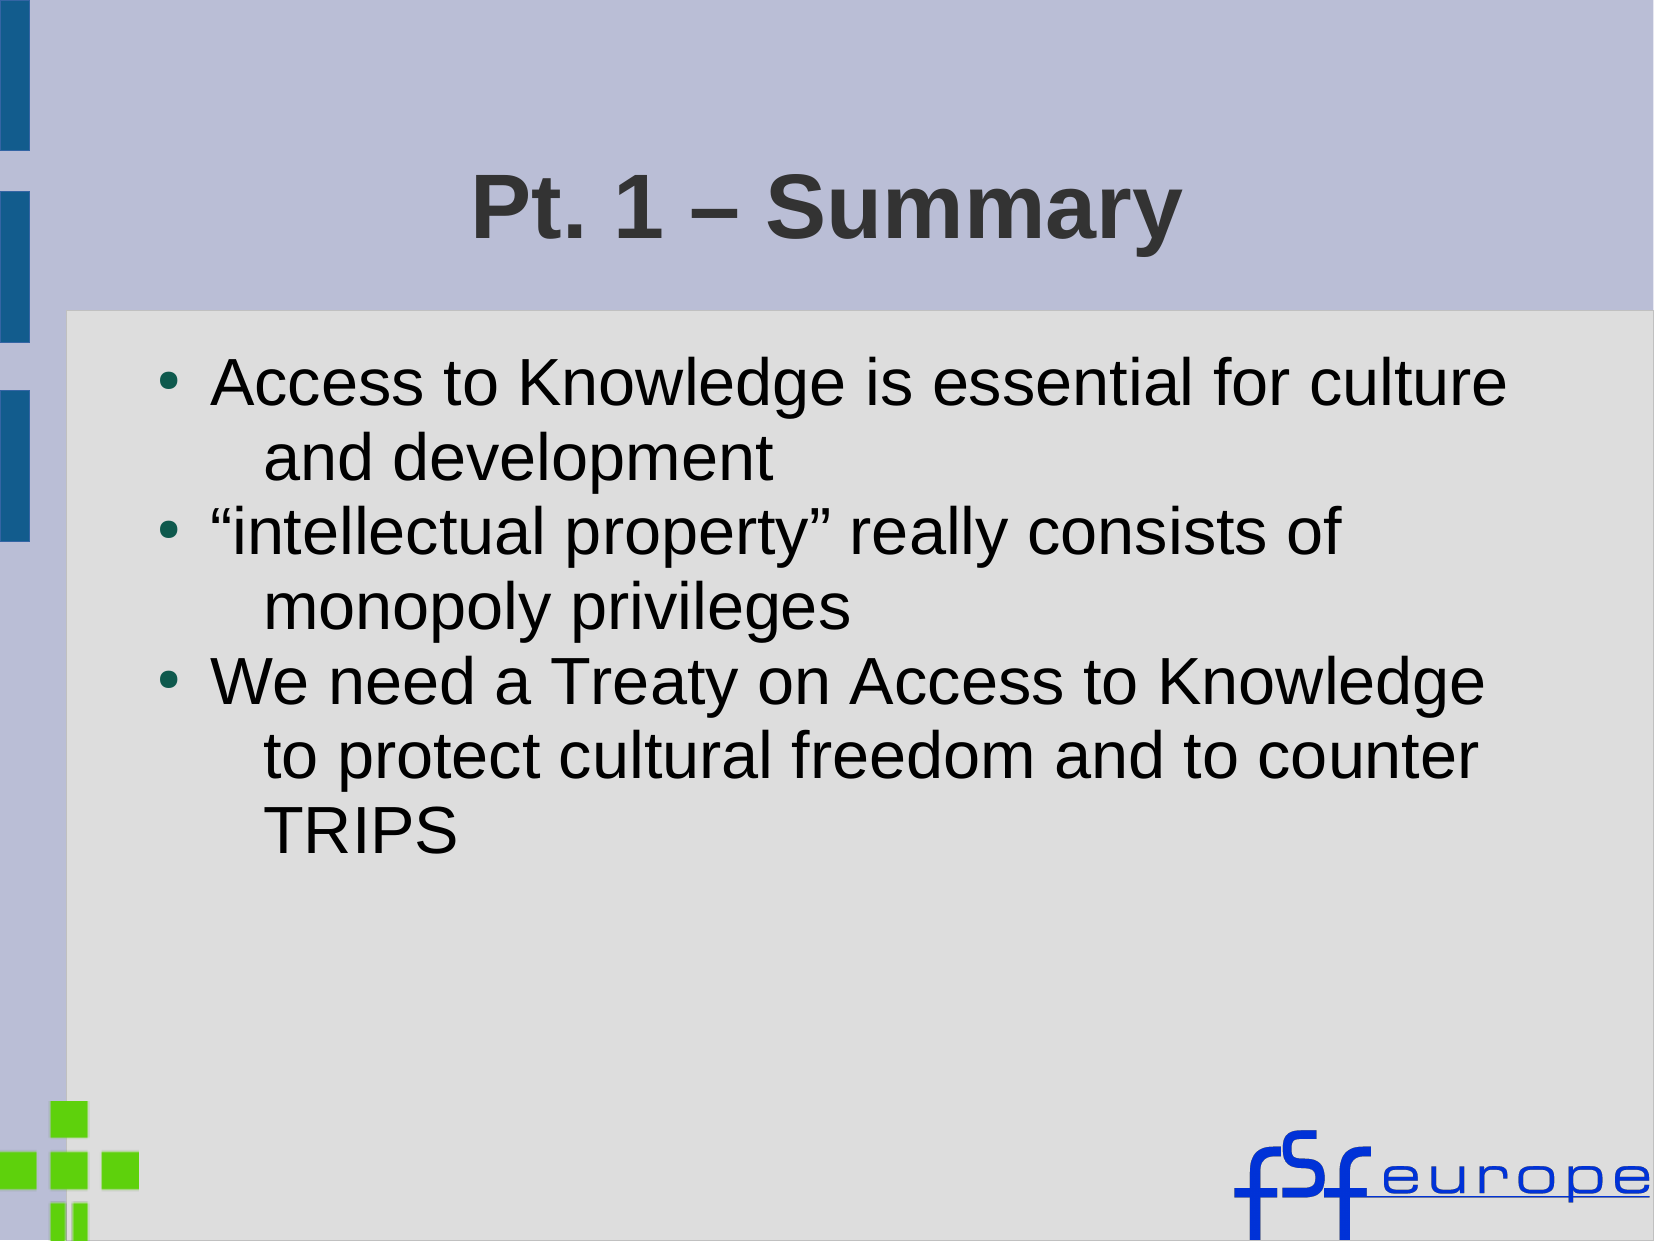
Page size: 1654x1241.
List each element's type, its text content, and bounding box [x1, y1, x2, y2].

list Access to Knowledge is essential for culture and development “intellectual property” really consists of monopoly privileges We need a Treaty on Access to Knowledge to protect cultural freedom and to counter TRIPS [121, 344, 1534, 1127]
picture [0, 1101, 139, 1241]
picture [1230, 1129, 1654, 1241]
title Pt. 1 – Summary [121, 95, 1534, 318]
